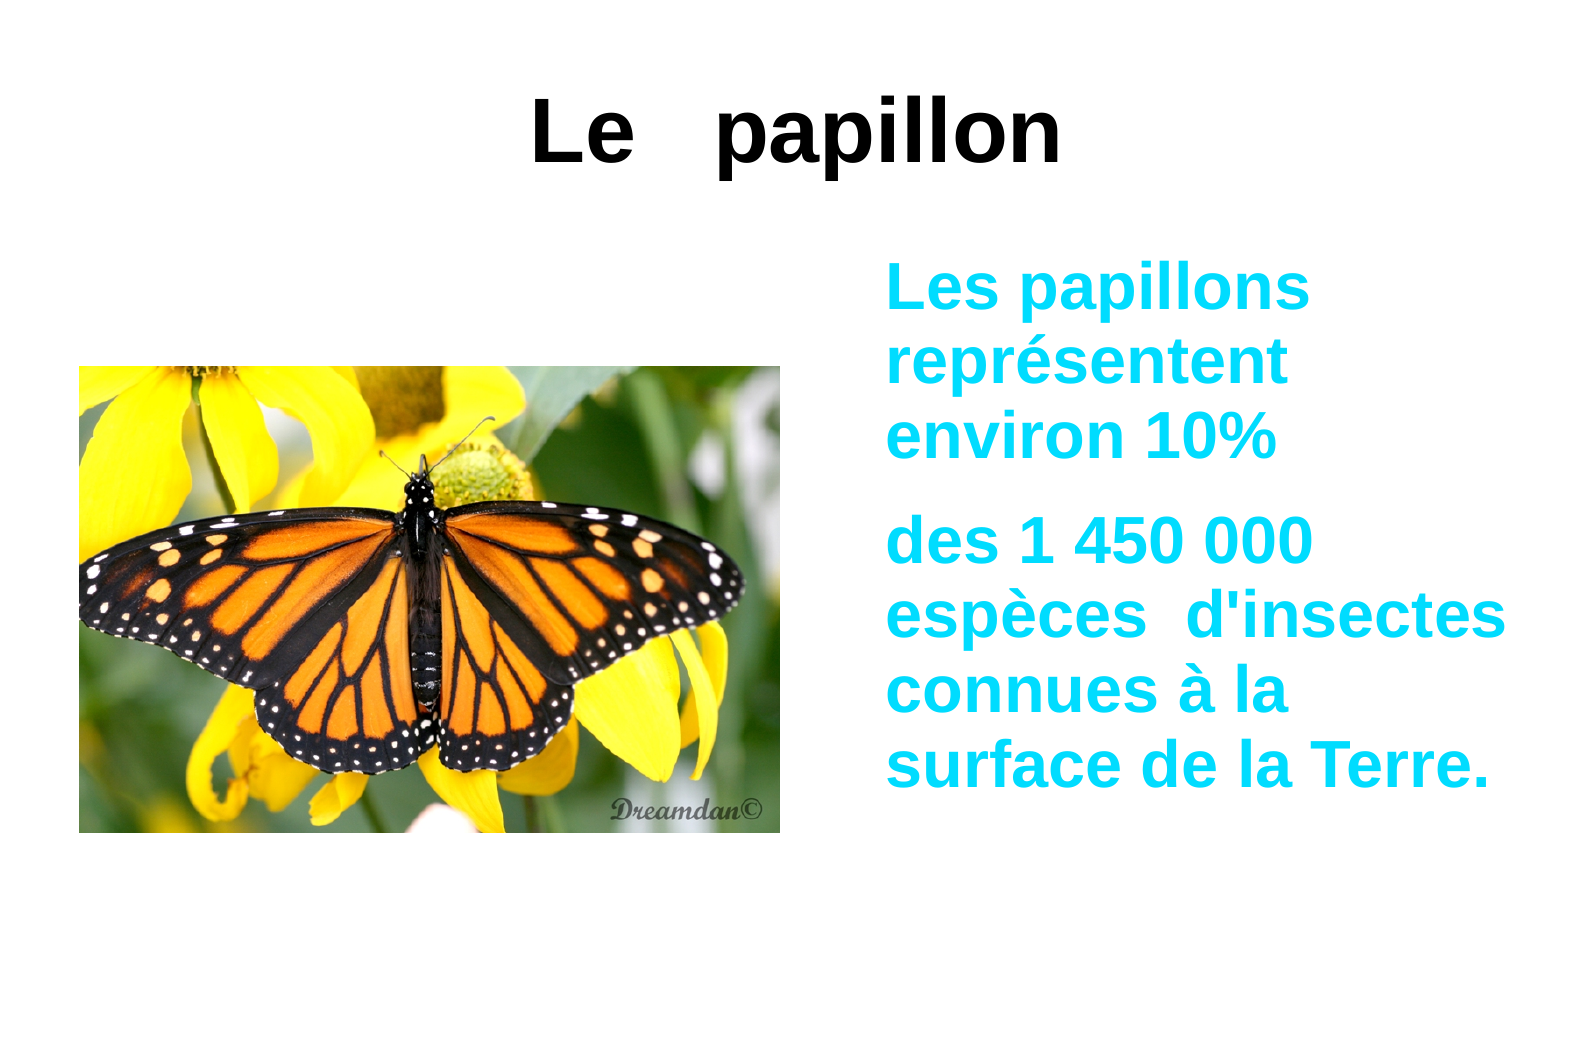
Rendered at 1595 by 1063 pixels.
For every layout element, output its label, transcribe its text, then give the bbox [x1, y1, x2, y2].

title Le papillon [79, 42, 1515, 220]
picture [79, 366, 780, 833]
list Les papillons représentent environ 10% des 1 450 000 espèces d'insectes connues à la surface de la Terre. [814, 248, 1516, 936]
